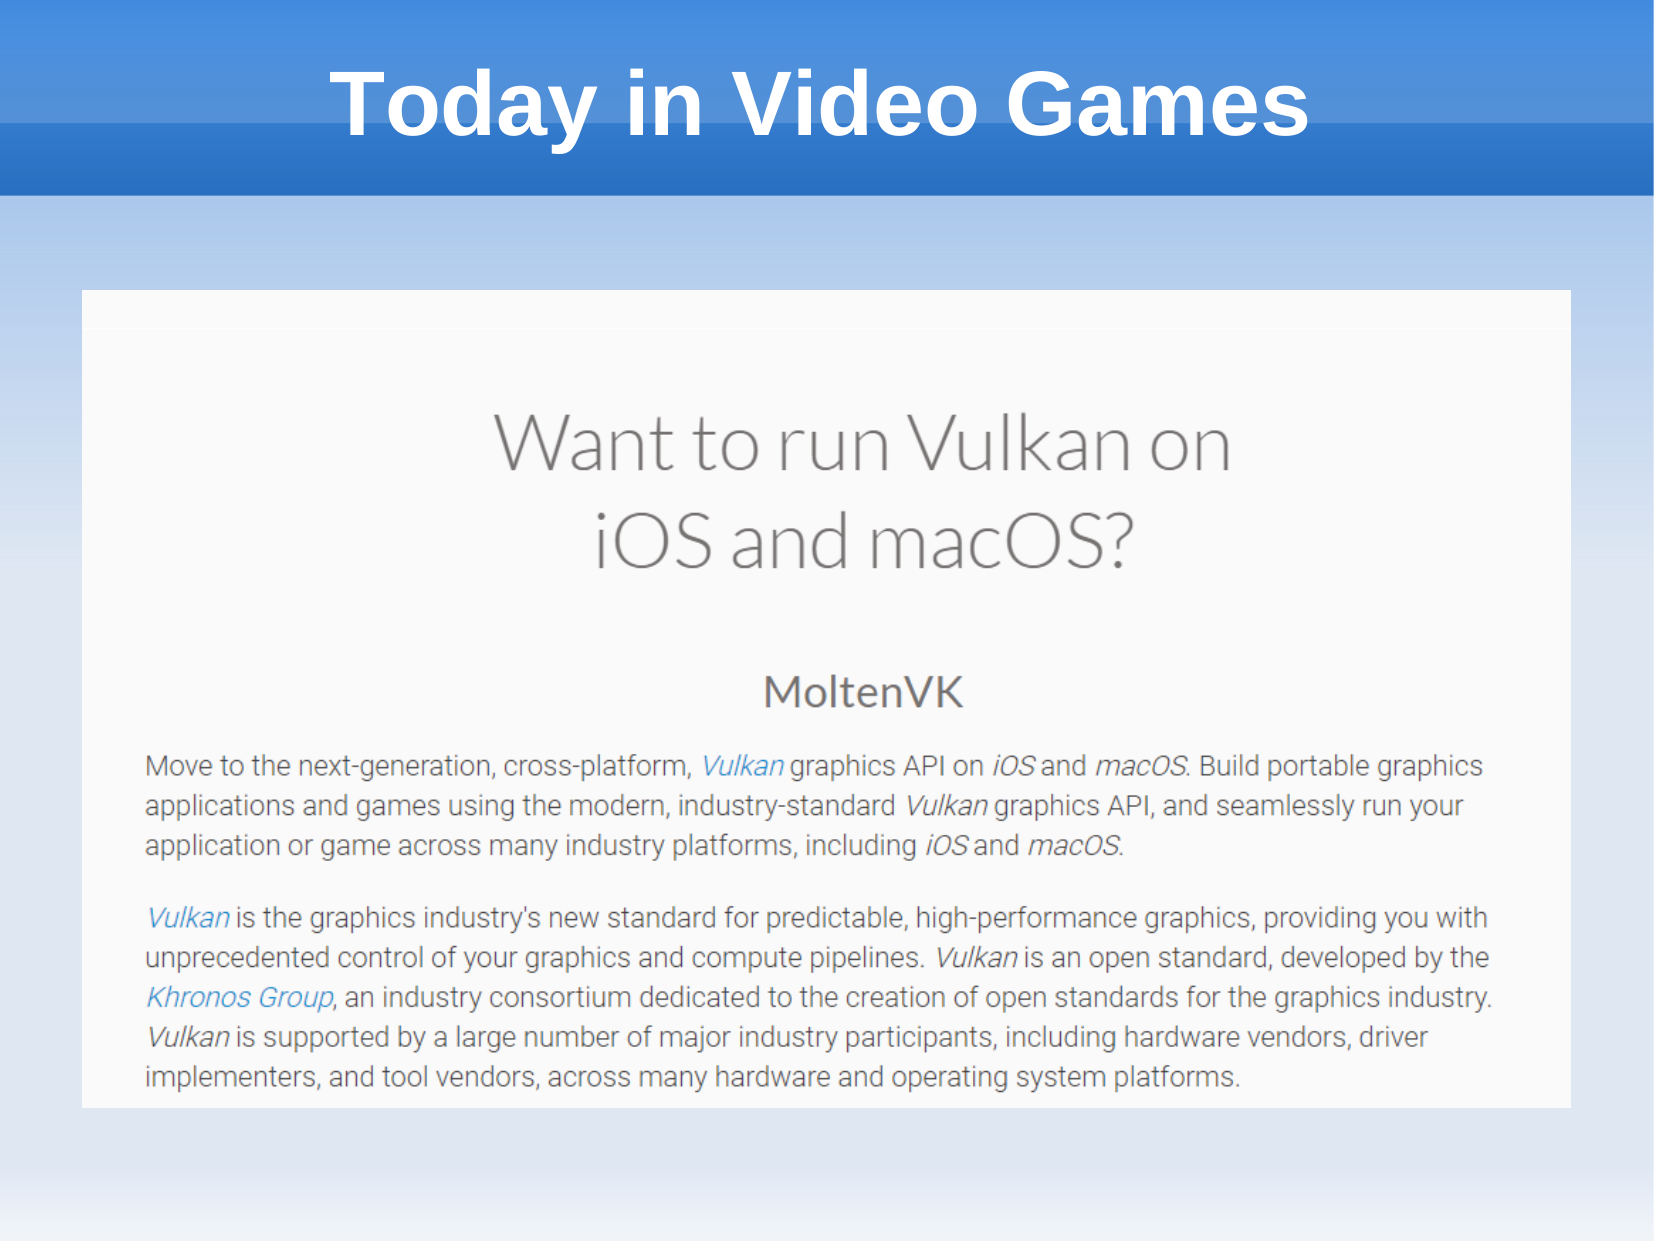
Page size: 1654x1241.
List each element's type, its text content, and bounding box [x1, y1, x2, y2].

picture [0, 0, 1654, 1241]
title Today in Video Games [76, 0, 1565, 208]
